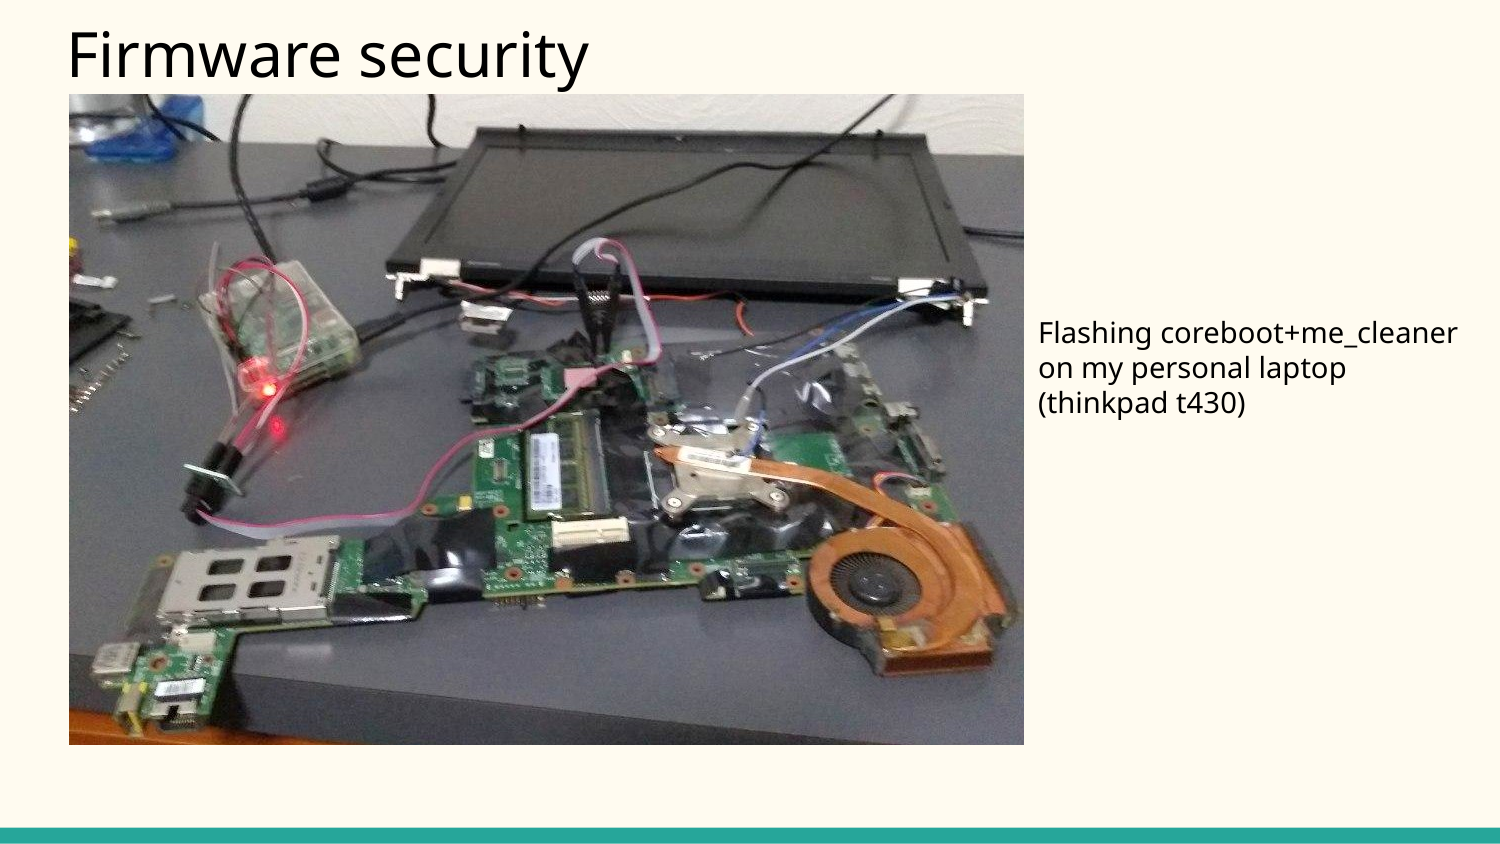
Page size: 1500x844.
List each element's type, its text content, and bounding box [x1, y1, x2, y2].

text_box Flashing coreboot+me_cleaner on my personal laptop (thinkpad t430) [1023, 299, 1500, 737]
picture [69, 94, 1024, 745]
title Firmware security [51, 0, 1449, 95]
